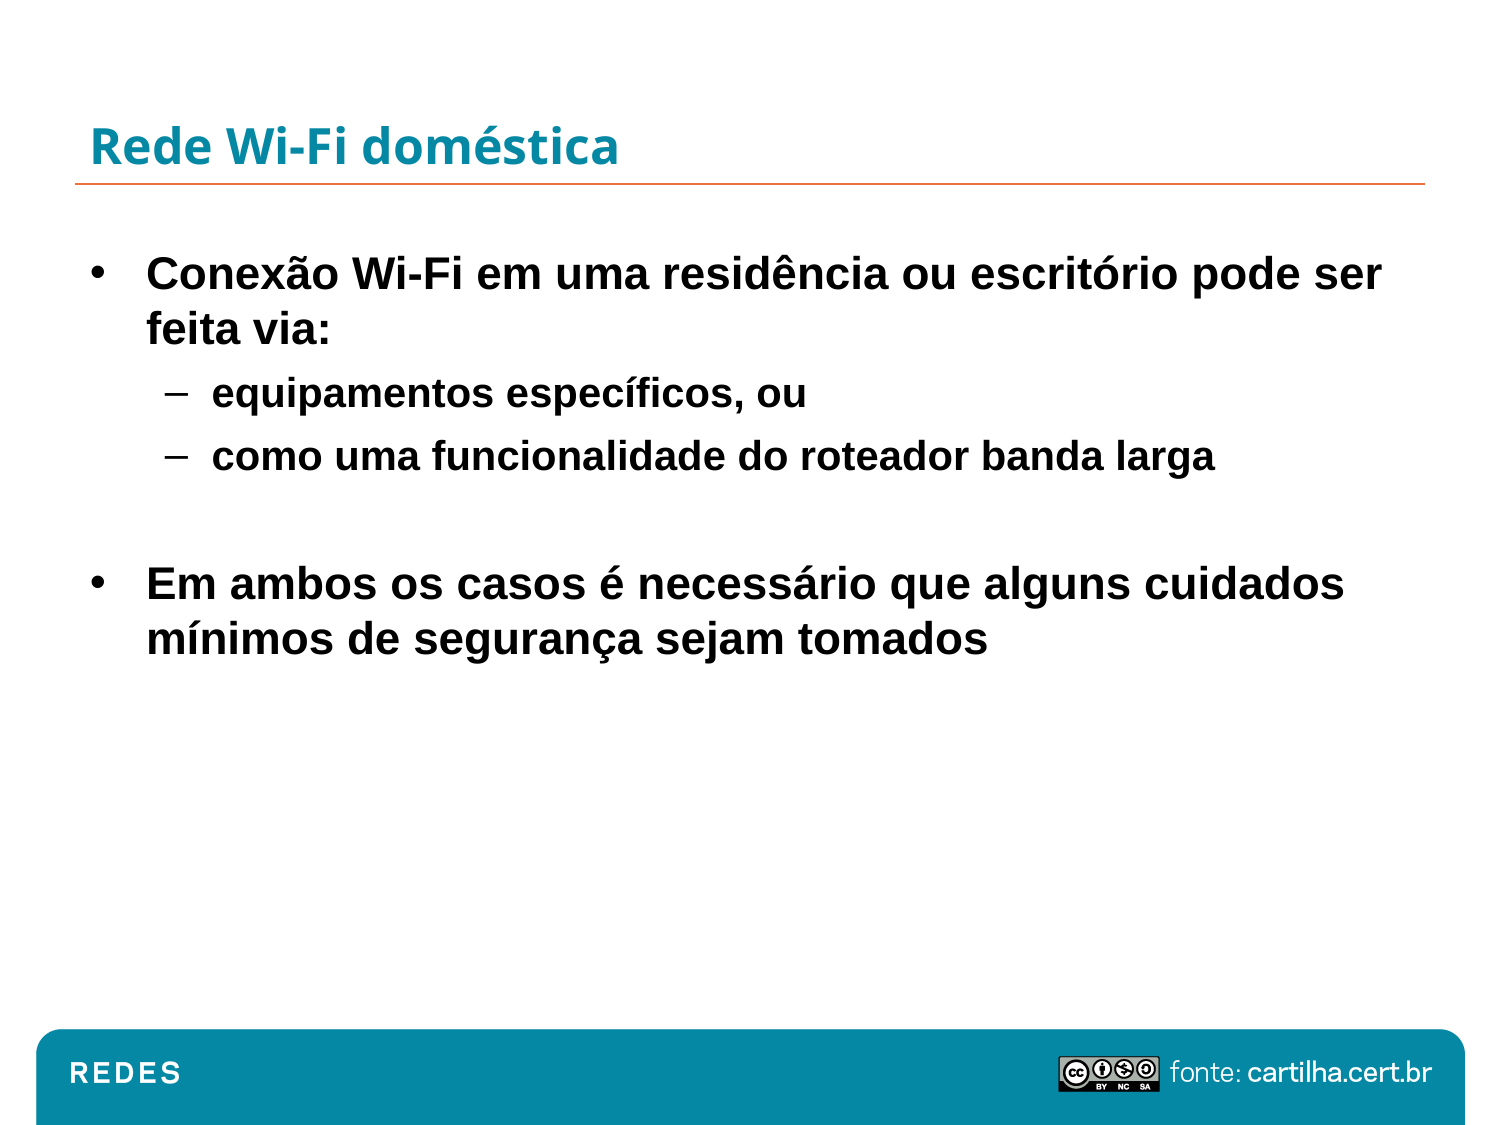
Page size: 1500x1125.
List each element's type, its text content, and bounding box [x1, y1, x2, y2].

title Rede Wi-Fi doméstica [75, 54, 1425, 182]
list Conexão Wi-Fi em uma residência ou escritório pode ser feita via: equipamentos específicos, ou como uma funcionalidade do roteador banda larga Em ambos os casos é necessário que alguns cuidados mínimos de segurança sejam tomados [75, 236, 1425, 979]
picture [0, 0, 1500, 1125]
